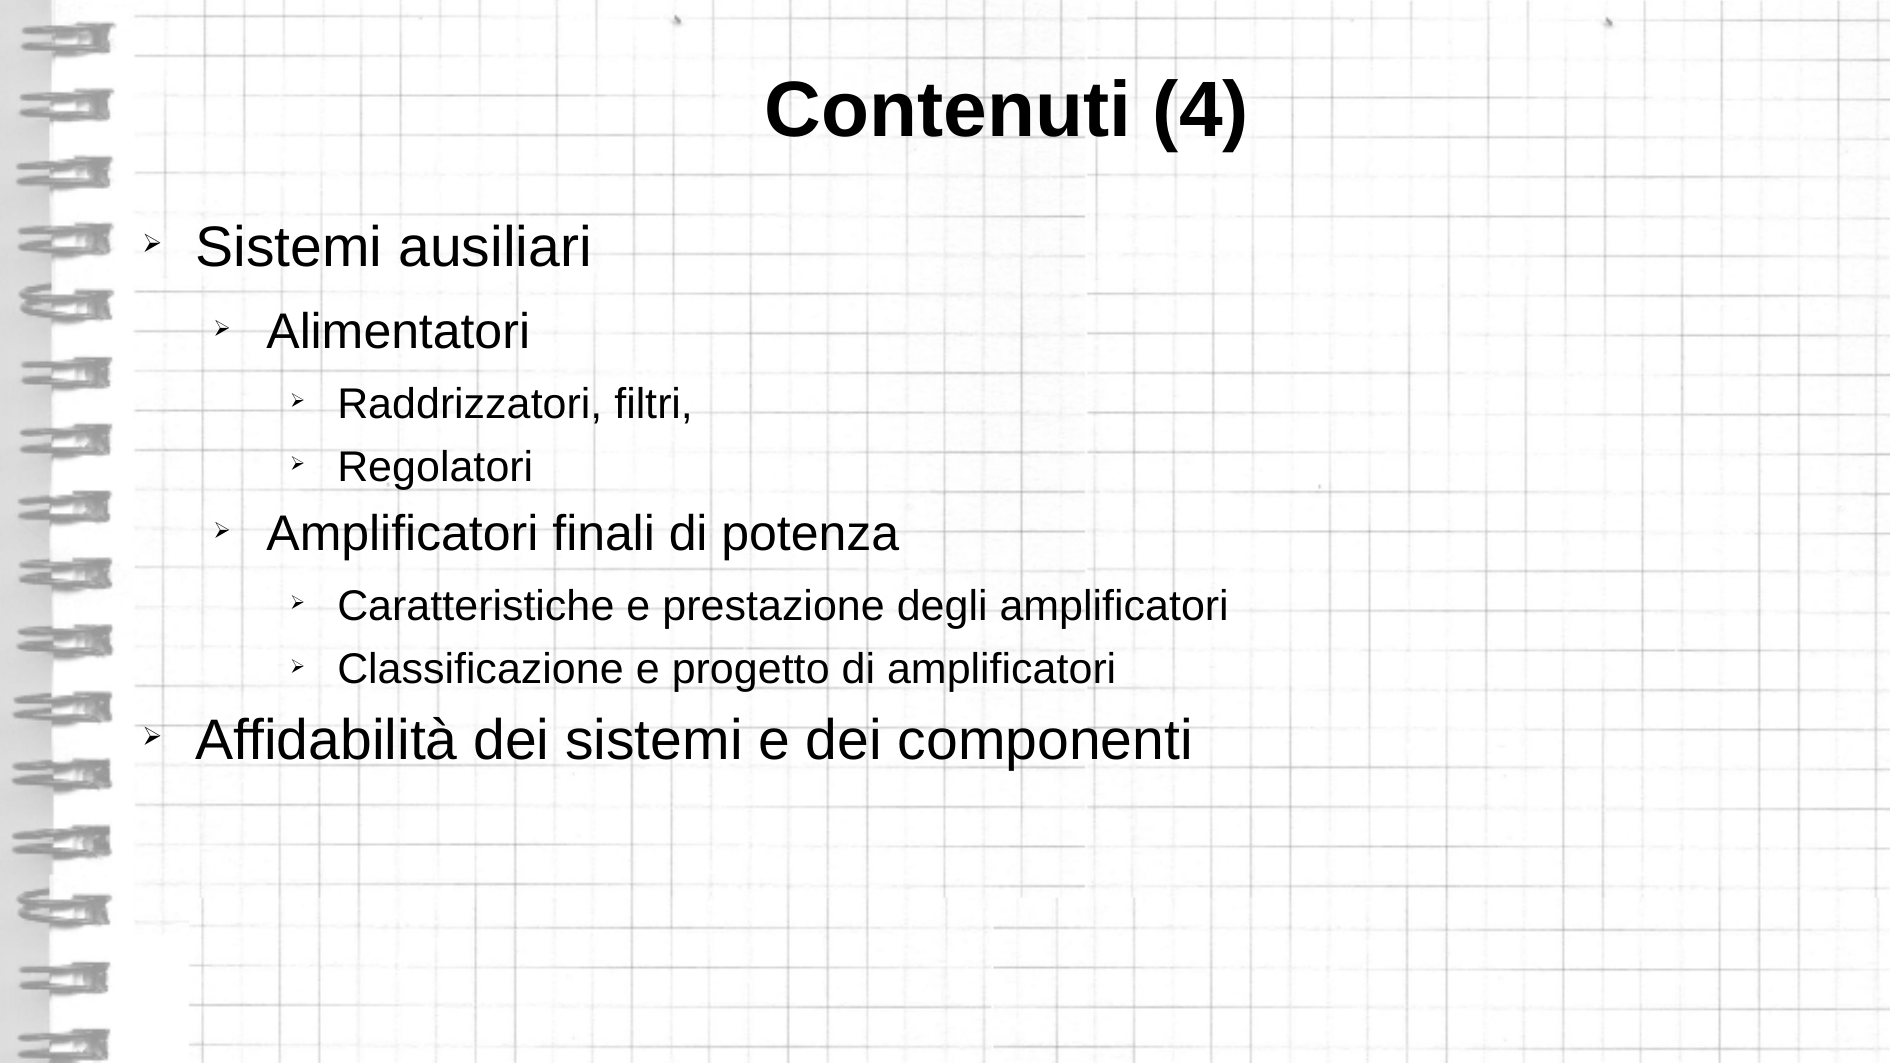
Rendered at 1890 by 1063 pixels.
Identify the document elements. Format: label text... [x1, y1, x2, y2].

picture [0, 0, 1890, 1063]
title Contenuti (4) [124, 20, 1890, 198]
list Sistemi ausiliari Alimentatori Raddrizzatori, filtri, Regolatori Amplificatori finali di potenza Caratteristiche e prestazione degli amplificatori Classificazione e progetto di amplificatori Affidabilità dei sistemi e dei componenti [124, 214, 1890, 1011]
